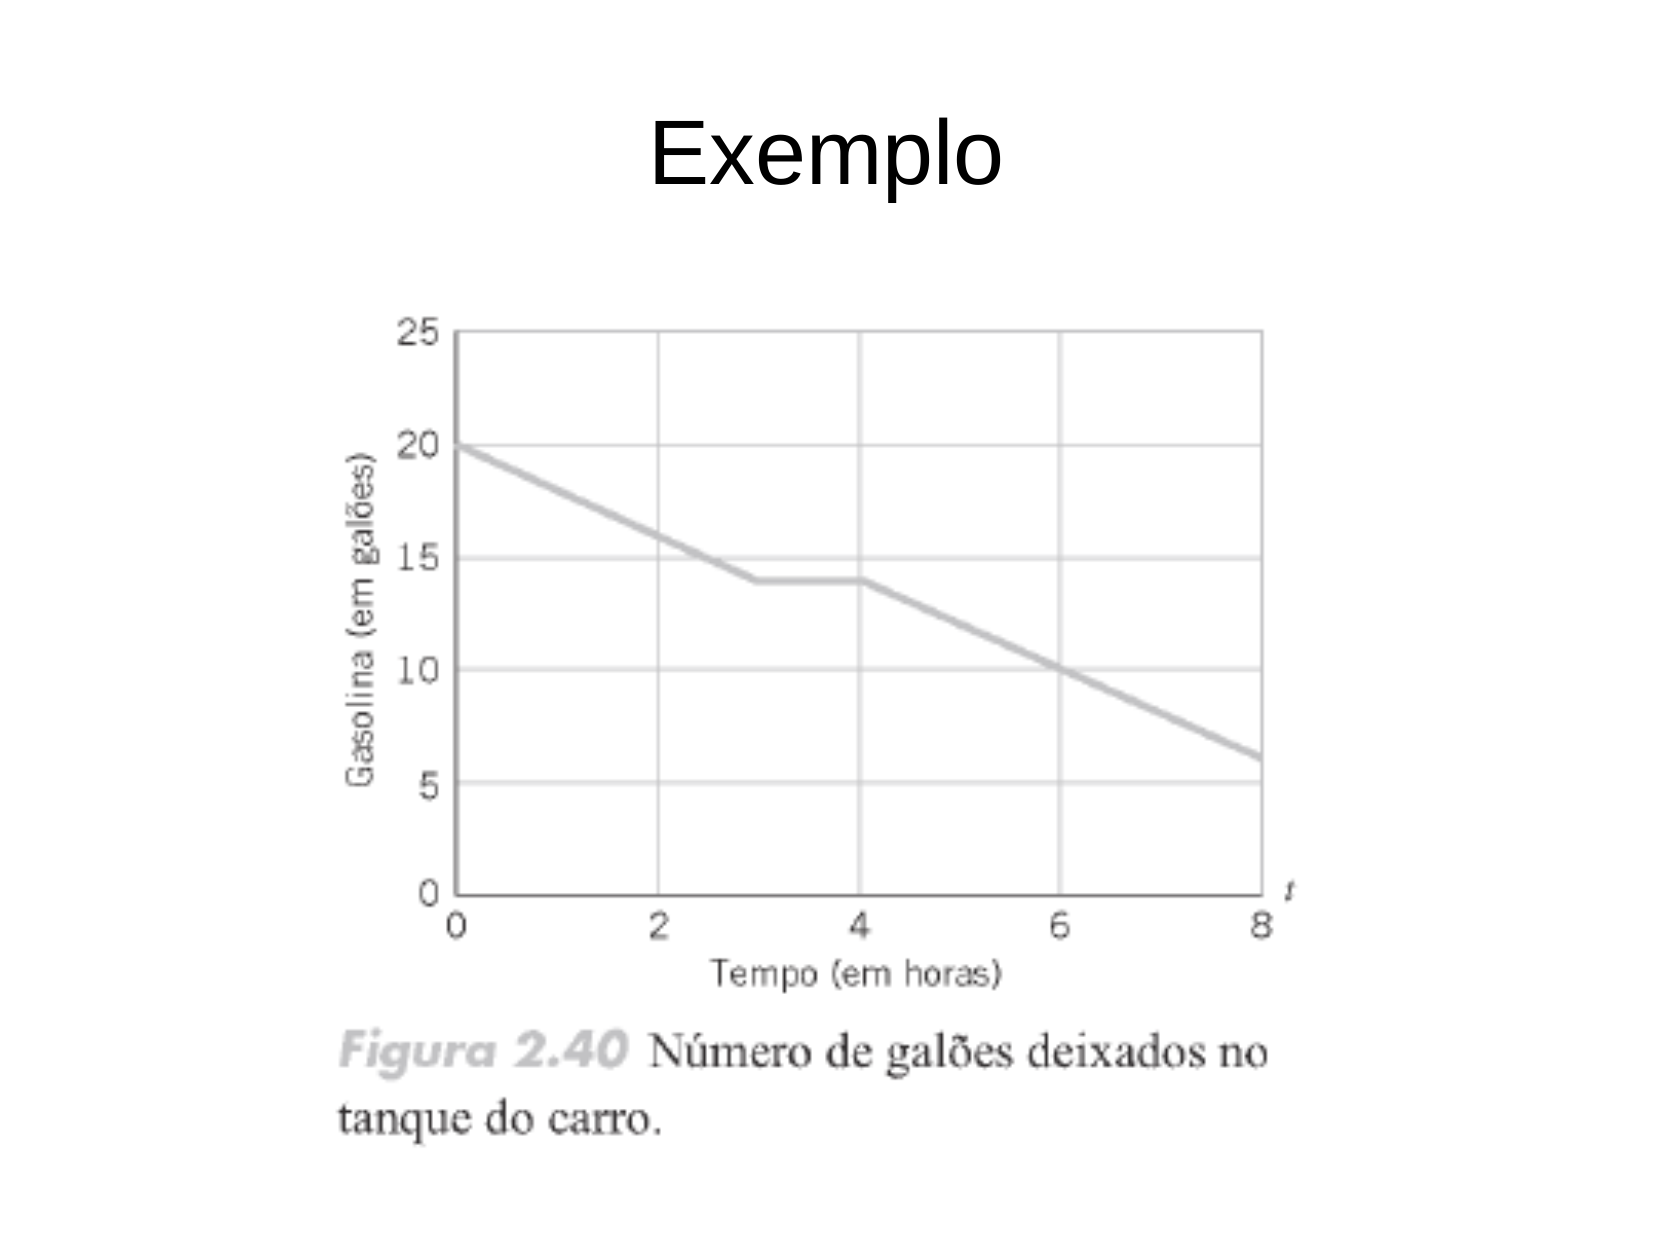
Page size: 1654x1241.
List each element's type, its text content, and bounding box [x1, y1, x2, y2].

picture [248, 232, 1357, 1182]
title Exemplo [82, 49, 1571, 257]
